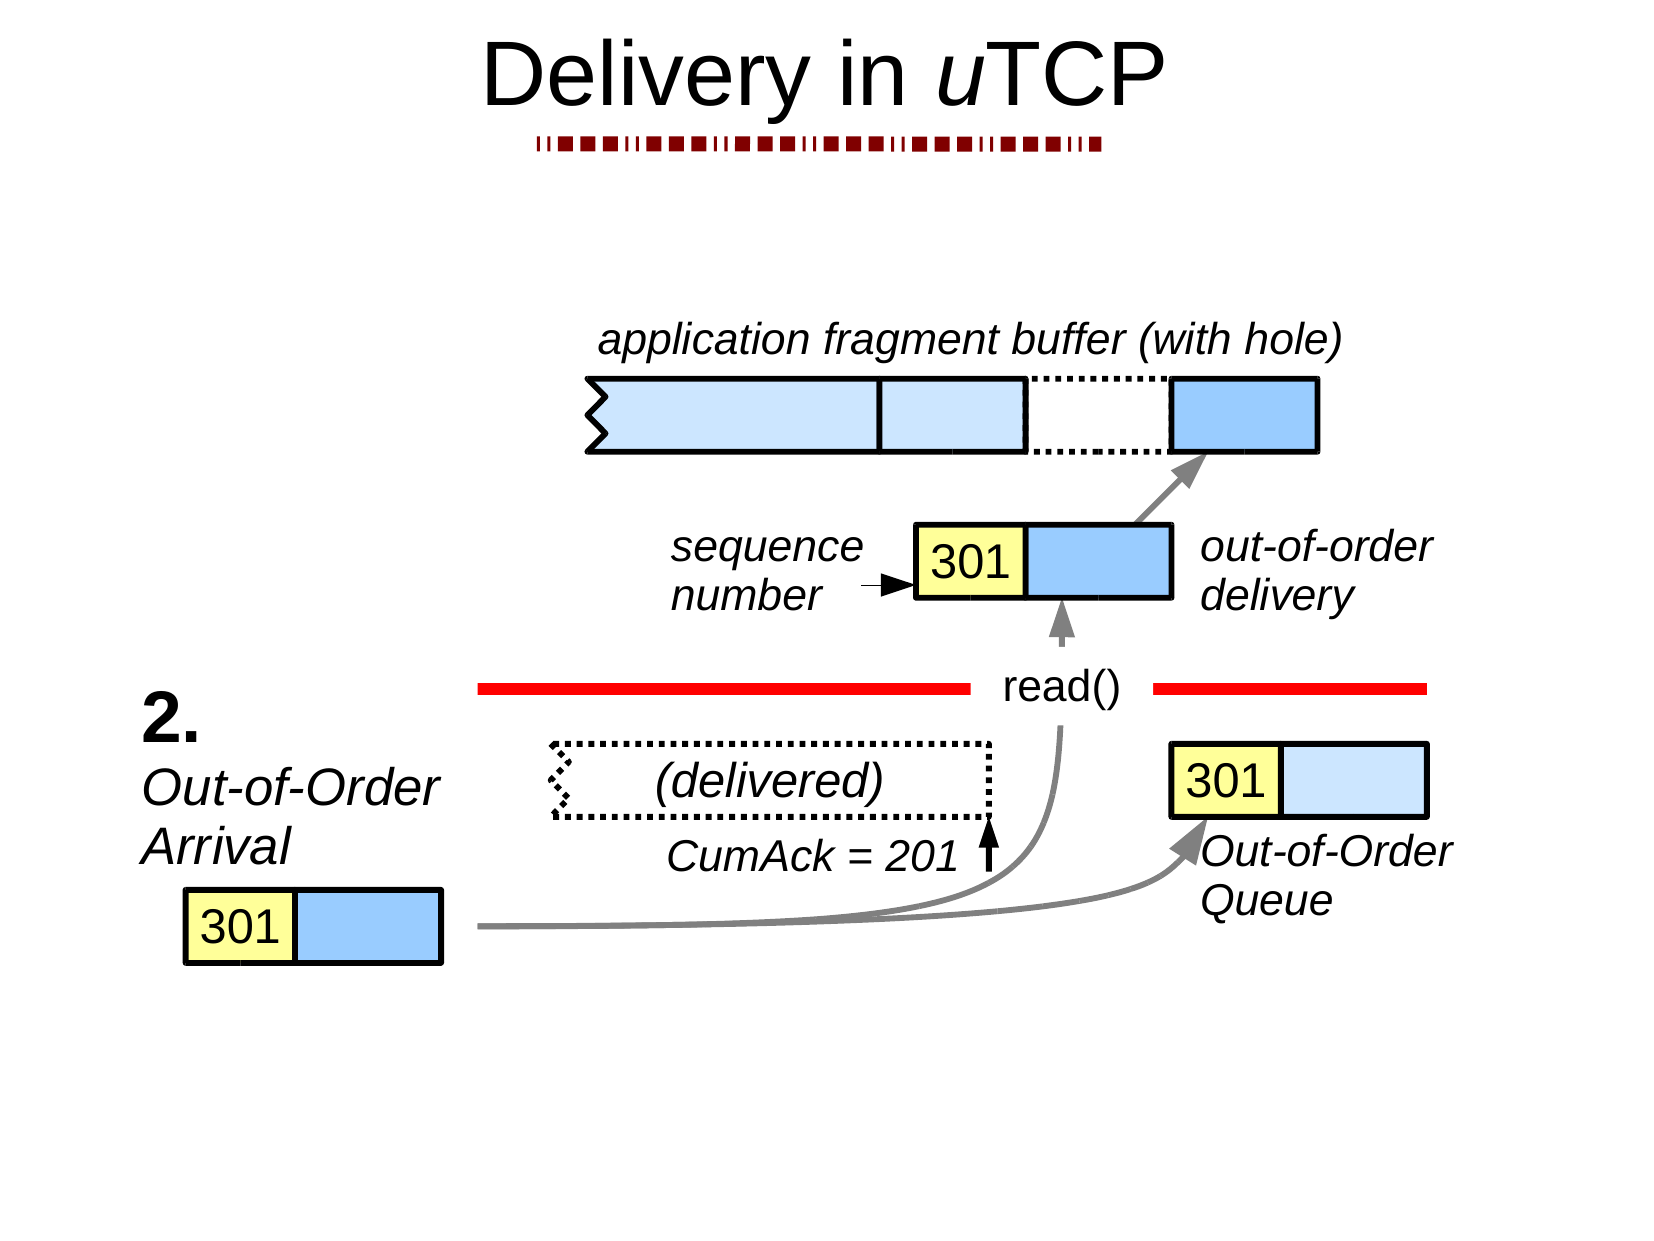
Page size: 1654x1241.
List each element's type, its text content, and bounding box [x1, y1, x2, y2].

title Delivery in uTCP [75, 0, 1576, 147]
picture [112, 300, 1501, 966]
